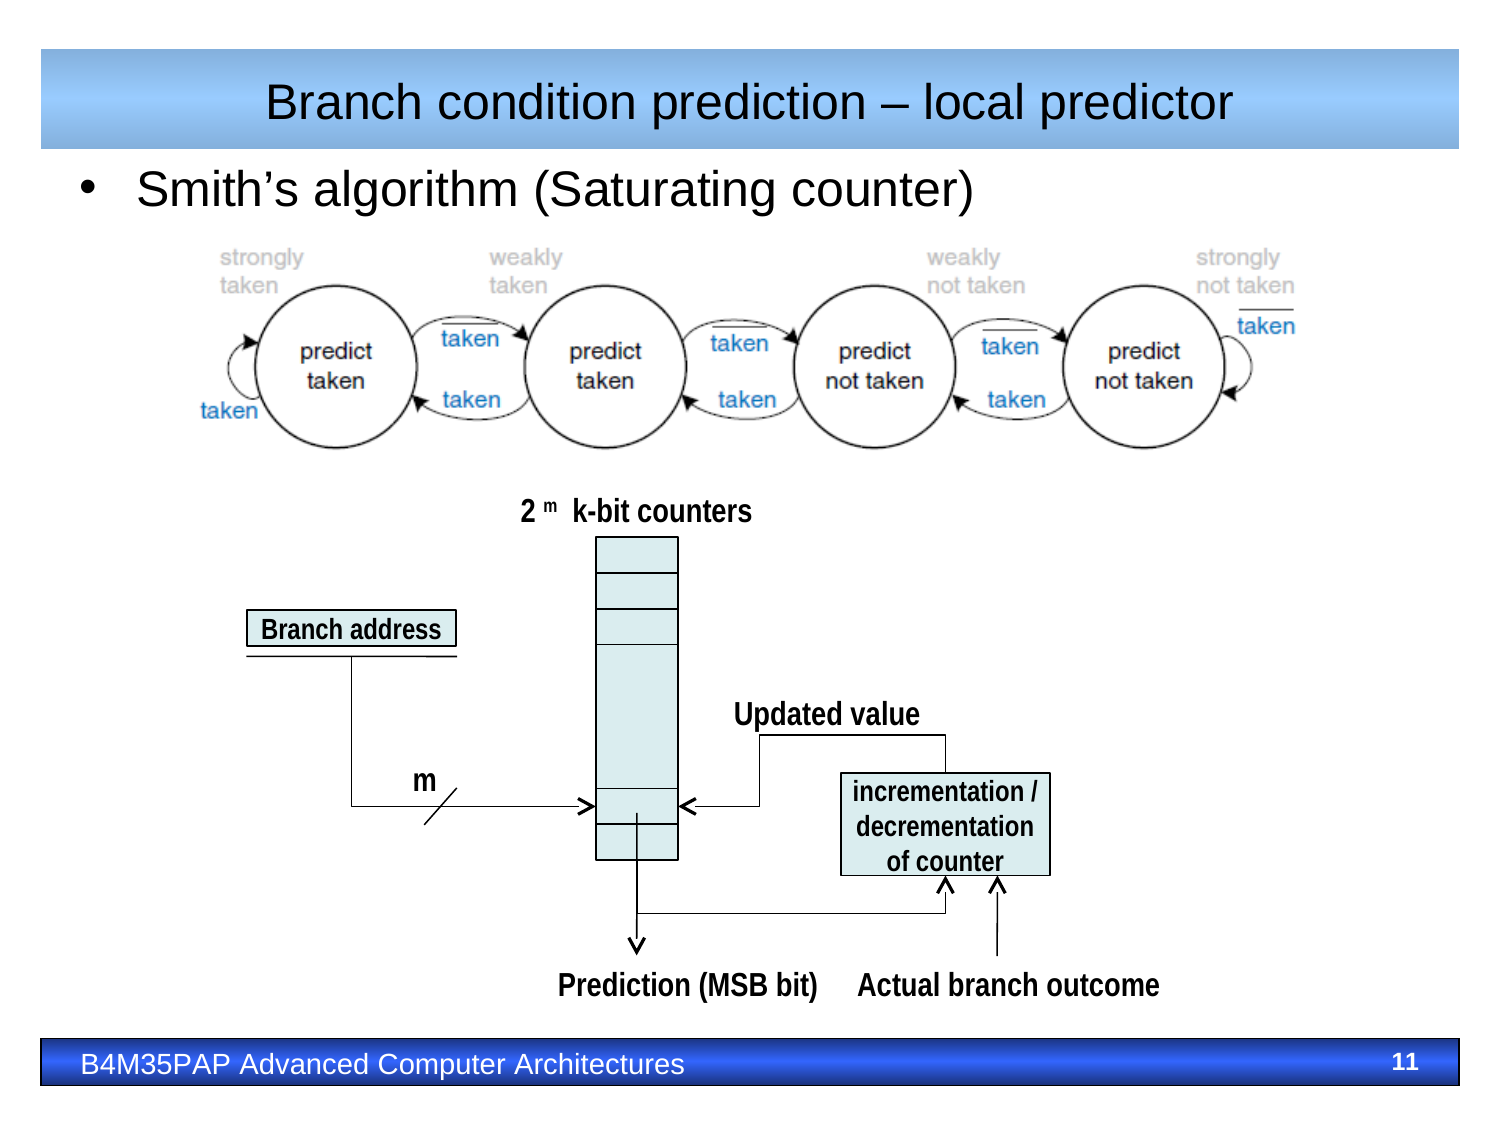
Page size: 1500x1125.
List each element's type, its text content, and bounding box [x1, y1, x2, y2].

text_box 2 m k-bit counters [505, 481, 768, 537]
text_box Prediction (MSB bit) [543, 955, 834, 1011]
text_box Updated value [718, 684, 936, 741]
text_box incrementation / decrementation of counter [840, 773, 1050, 876]
title Branch condition prediction – local predictor [41, 49, 1459, 149]
text_box Branch address [247, 609, 457, 646]
text_box [595, 537, 679, 861]
text_box Actual branch outcome [842, 955, 1176, 1011]
text_box m [397, 750, 452, 807]
picture [189, 223, 1319, 458]
list Smith’s algorithm (Saturating counter) [64, 148, 1436, 1000]
